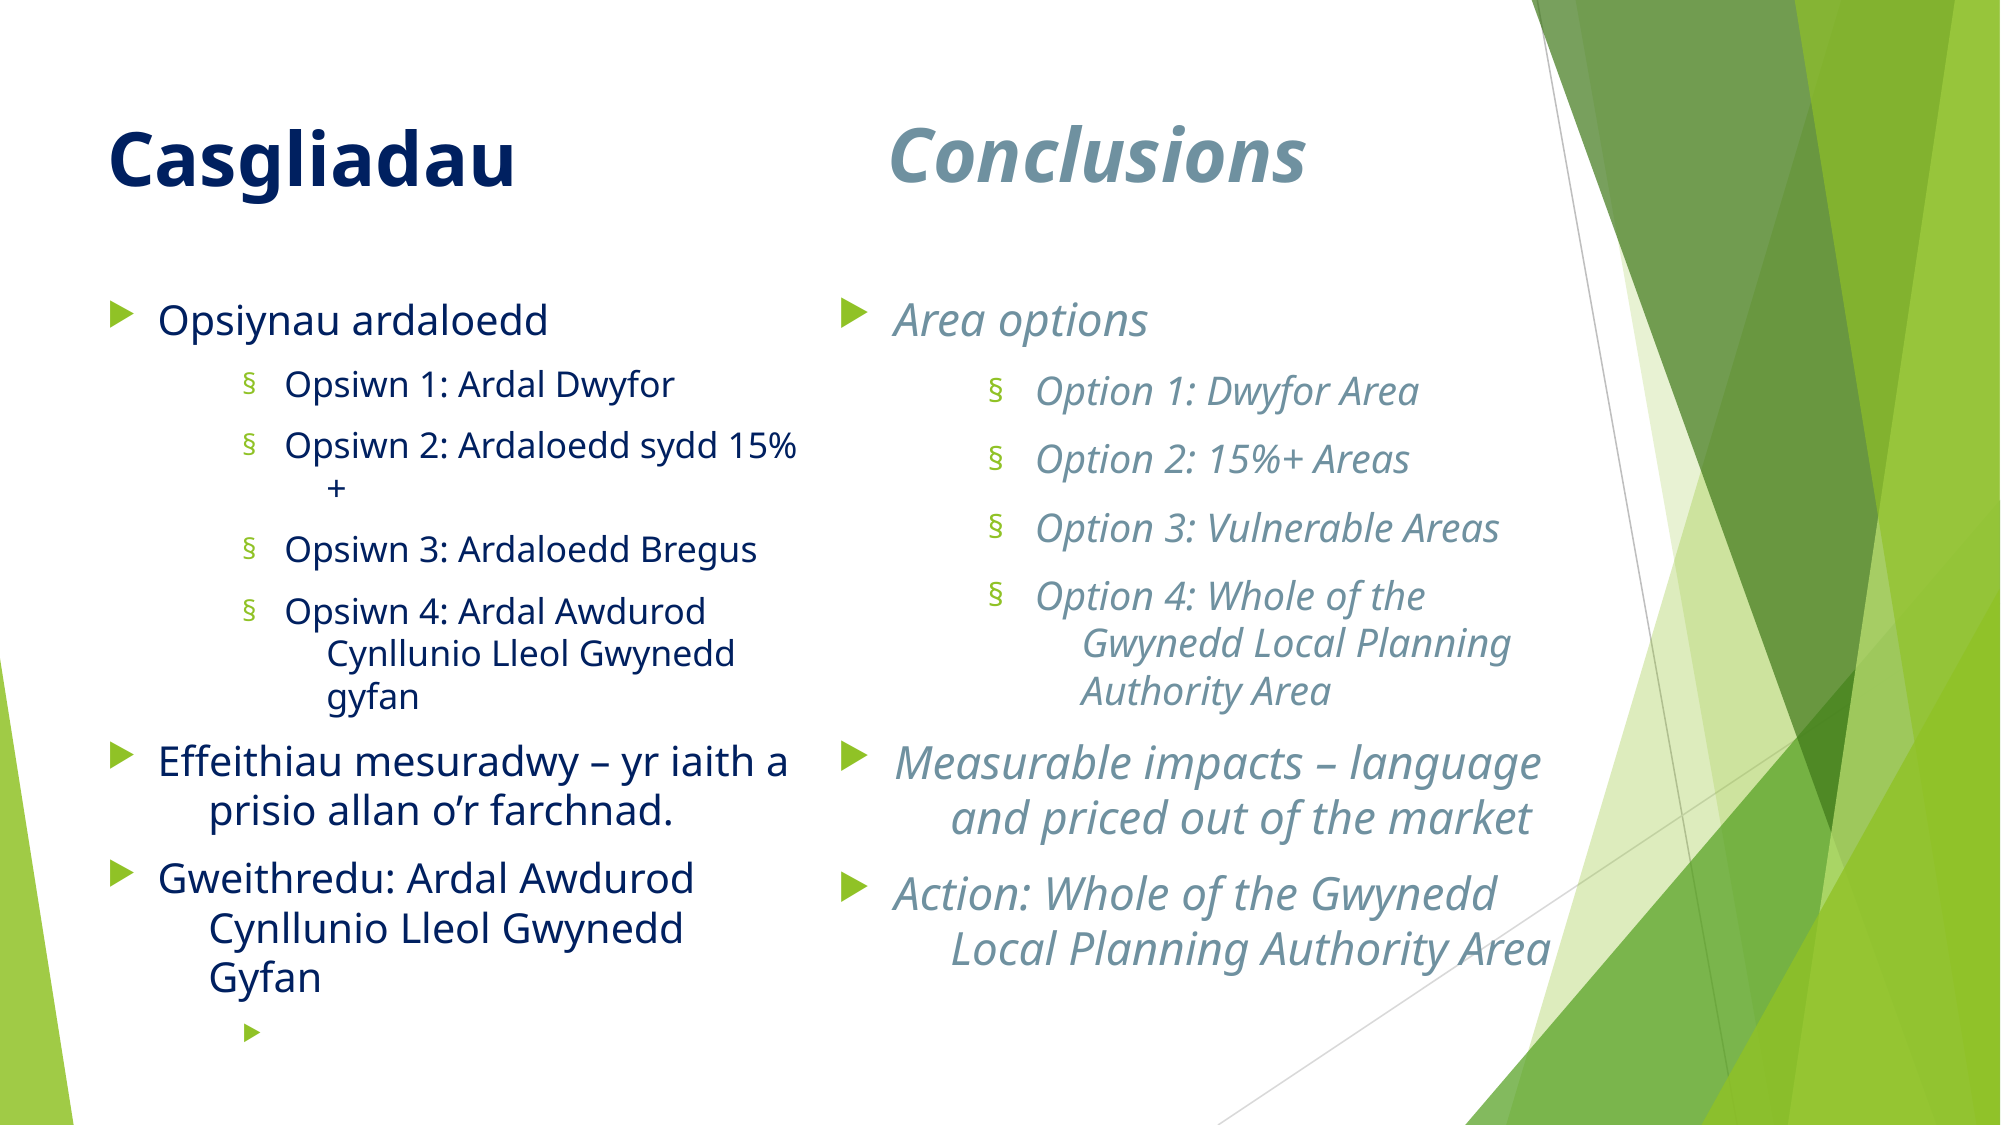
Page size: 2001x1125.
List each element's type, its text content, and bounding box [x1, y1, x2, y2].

list Opsiynau ardaloedd Opsiwn 1: Ardal Dwyfor Opsiwn 2: Ardaloedd sydd 15%+ Opsiwn 3: Ardaloedd Bregus Opsiwn 4: Ardal Awdurod Cynllunio Lleol Gwynedd gyfan Effeithiau mesuradwy – yr iaith a prisio allan o’r farchnad. Gweithredu: Ardal Awdurod Cynllunio Lleol Gwynedd Gyfan [92, 286, 823, 1017]
title Conclusions [872, 99, 1522, 262]
text_box Casgliadau [92, 103, 742, 266]
text_box Area options Option 1: Dwyfor Area Option 2: 15%+ Areas Option 3: Vulnerable Areas Option 4: Whole of the Gwynedd Local Planning Authority Area Measurable impacts – language and priced out of the market Action: Whole of the Gwynedd Local Planning Authority Area [822, 282, 1590, 1013]
